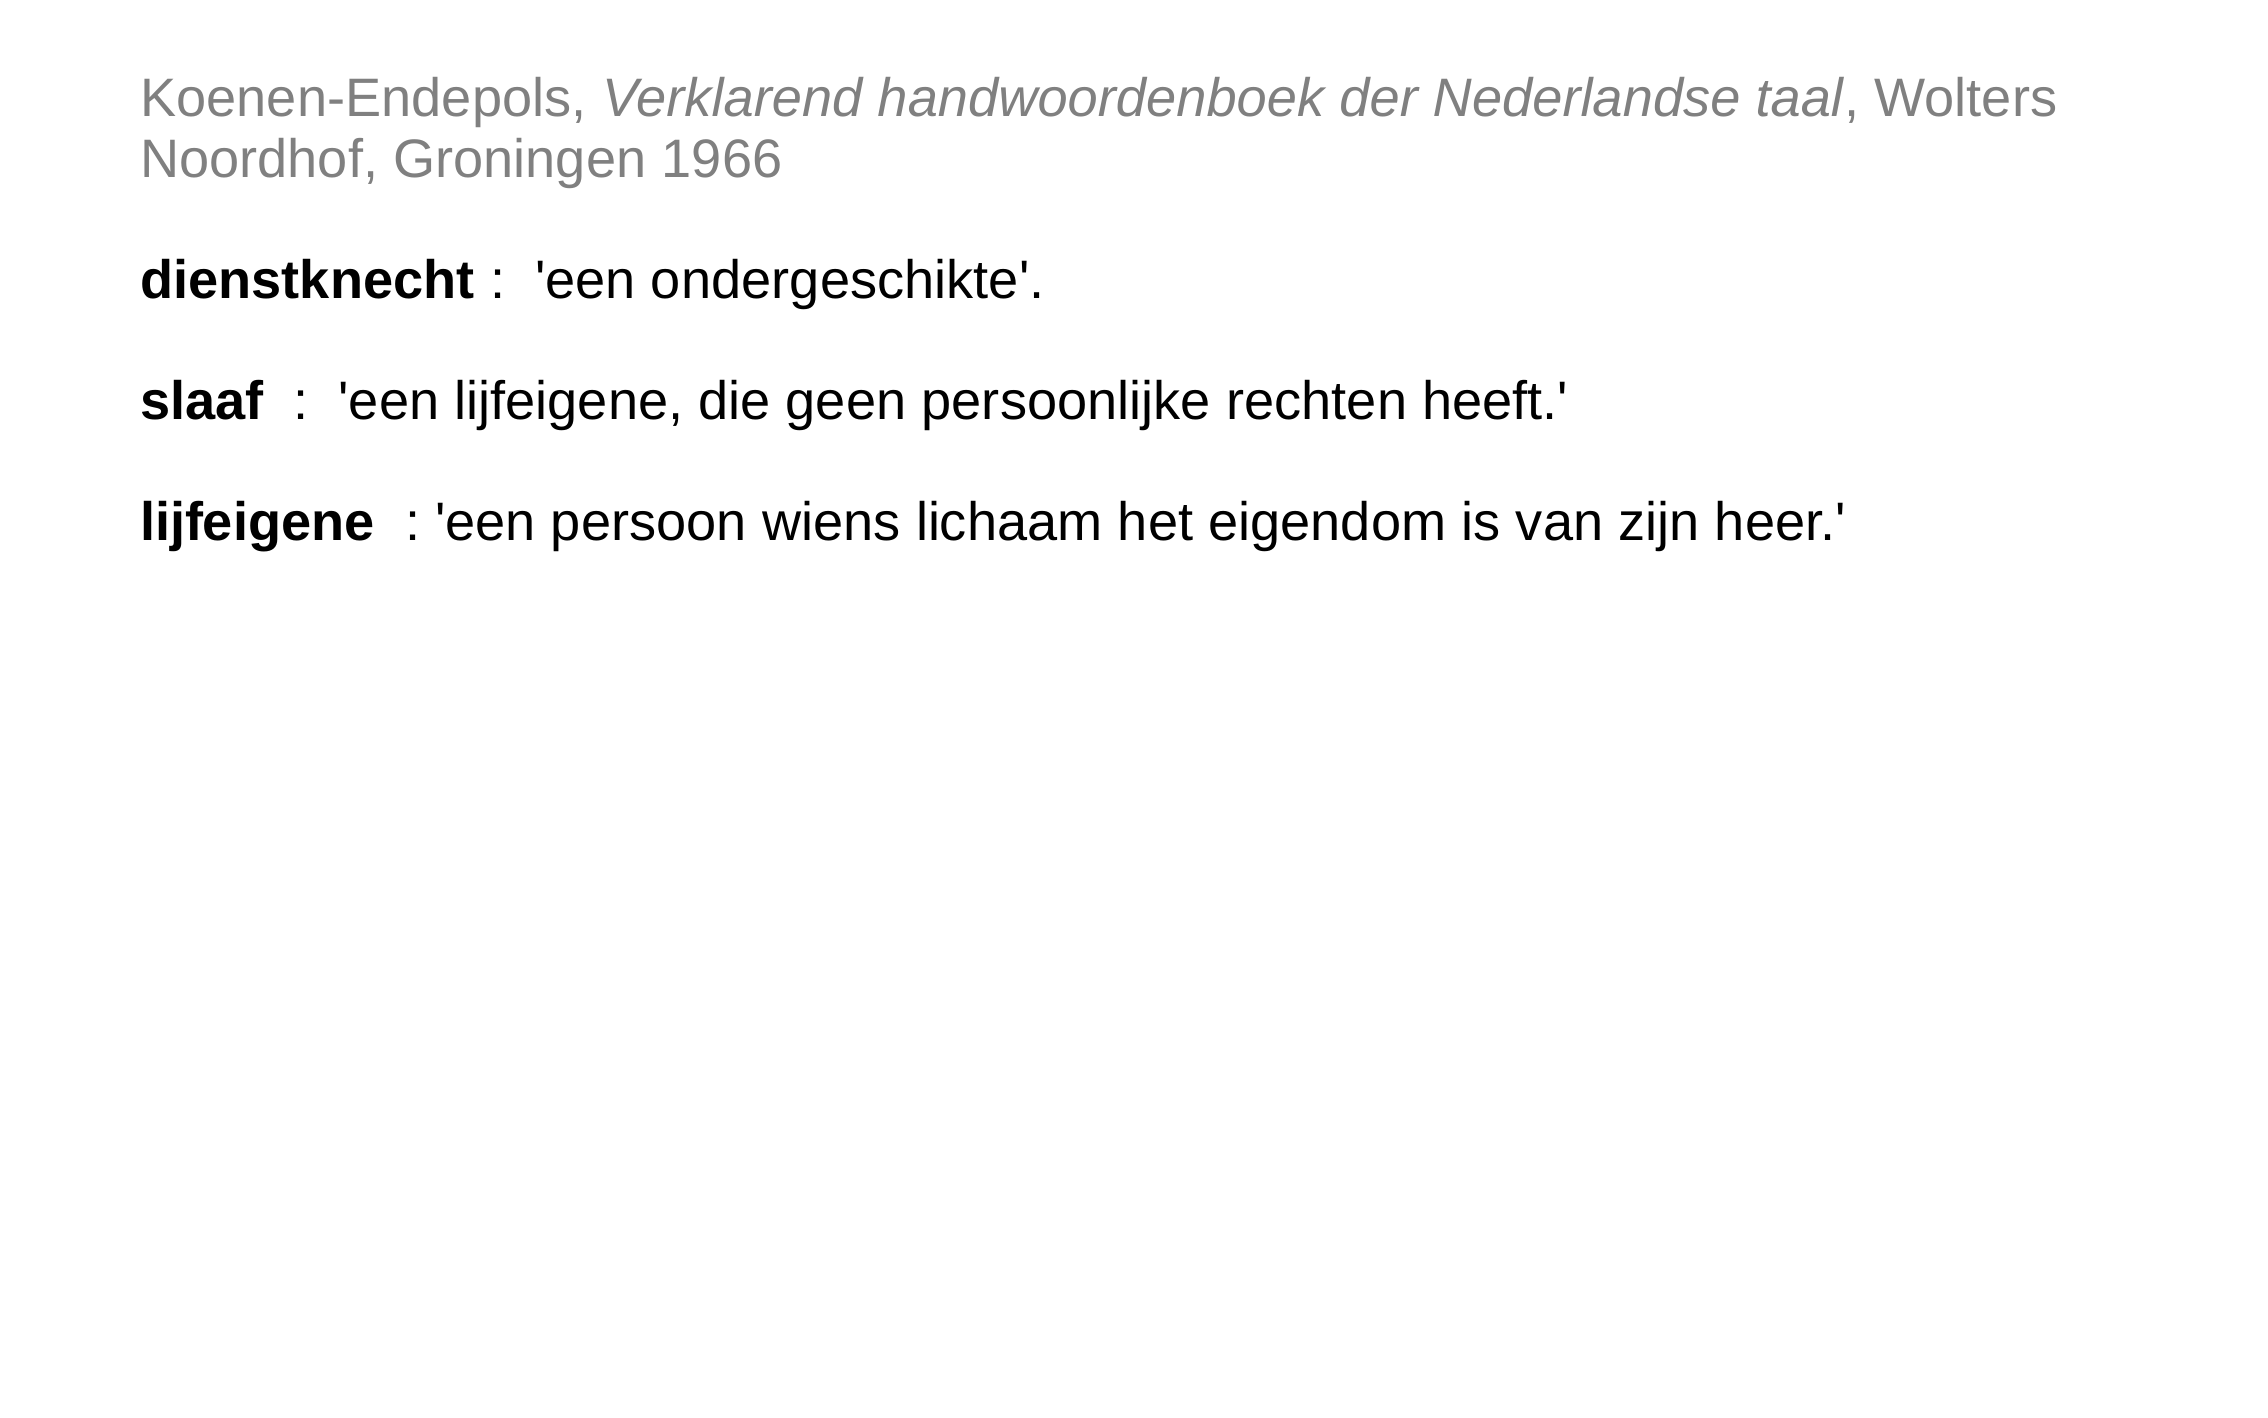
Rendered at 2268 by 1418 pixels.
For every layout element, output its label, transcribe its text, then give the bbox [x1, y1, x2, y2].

text_box Koenen-Endepols, Verklarend handwoordenboek der Nederlandse taal, Wolters Noordhof, Groningen 1966 dienstknecht : 'een ondergeschikte'. slaaf : 'een lijfeigene, die geen persoonlijke rechten heeft.' lijfeigene : 'een persoon wiens lichaam het eigendom is van zijn heer.' [125, 0, 2149, 914]
